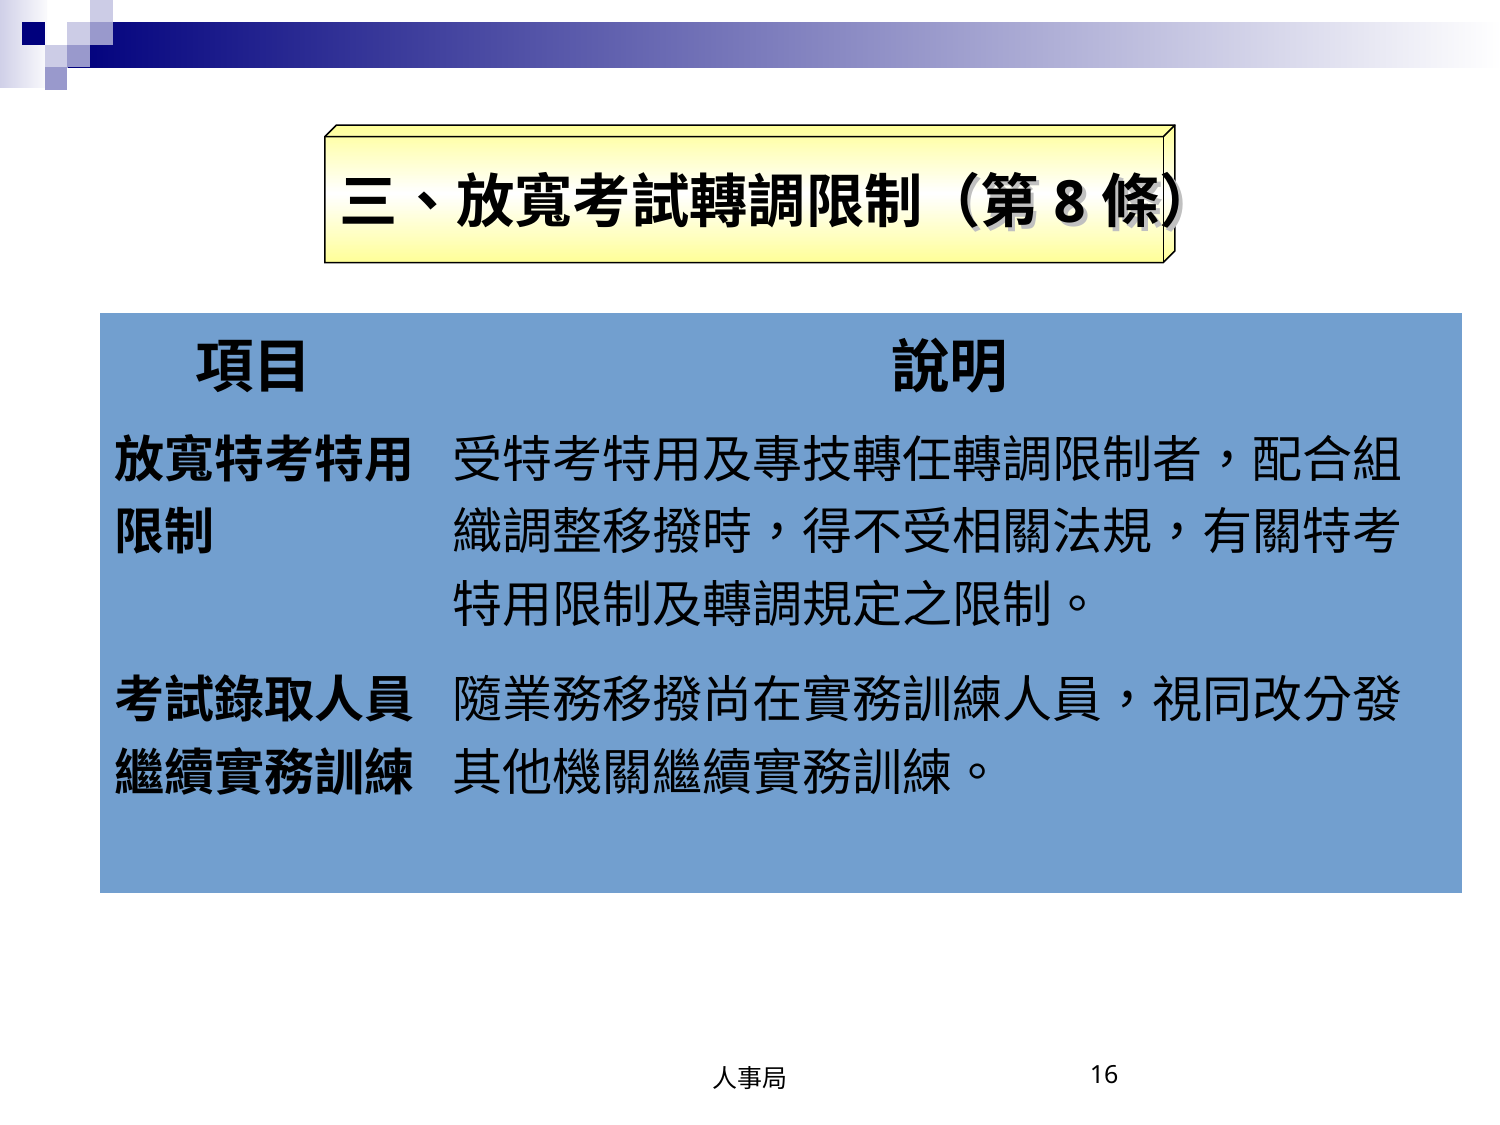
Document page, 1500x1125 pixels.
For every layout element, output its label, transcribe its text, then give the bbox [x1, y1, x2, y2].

table_cell 放寬特考特用限制 [100, 412, 437, 652]
table_header 說明 [437, 313, 1462, 412]
text_box [1074, 1025, 1426, 1101]
table_cell 考試錄取人員繼續實務訓練 [100, 652, 437, 893]
text_box 人事局 [512, 1025, 988, 1101]
table_header 項目 [100, 313, 437, 412]
table_cell 隨業務移撥尚在實務訓練人員，視同改分發其他機關繼續實務訓練。 [437, 652, 1462, 893]
text_box 三、放寬考試轉調限制（第8條） [324, 125, 1175, 263]
table_cell 受特考特用及專技轉任轉調限制者，配合組織調整移撥時，得不受相關法規，有關特考特用限制及轉調規定之限制。 [437, 412, 1462, 652]
